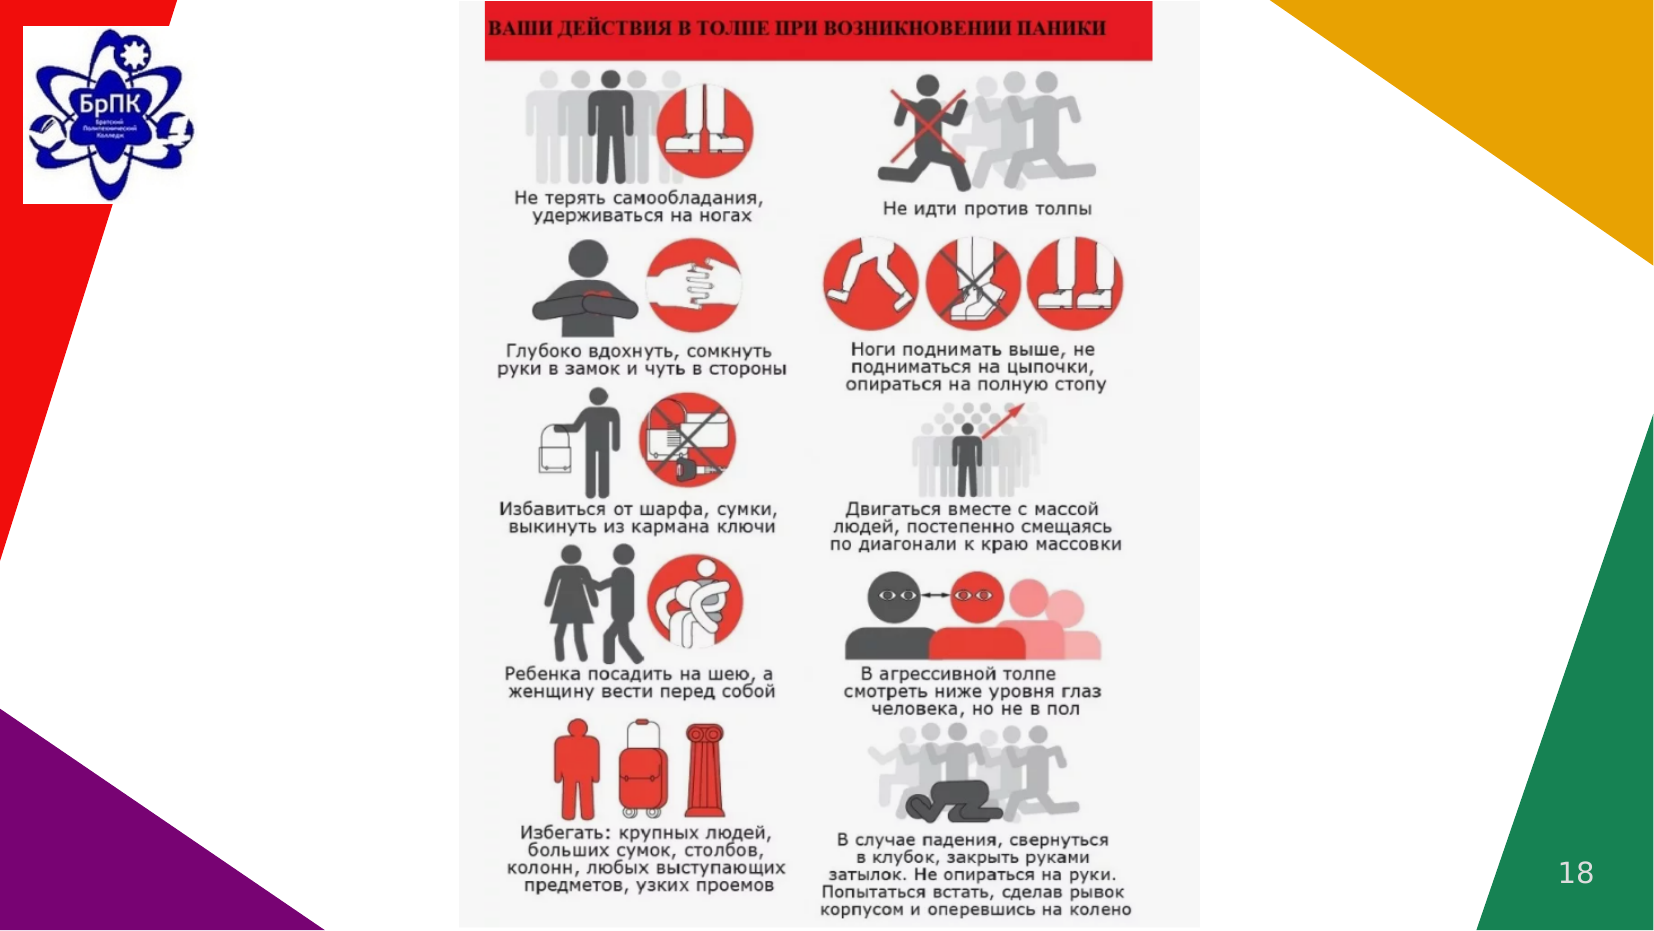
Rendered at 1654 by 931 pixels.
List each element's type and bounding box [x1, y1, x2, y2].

picture [459, 1, 1200, 931]
picture [23, 26, 200, 204]
